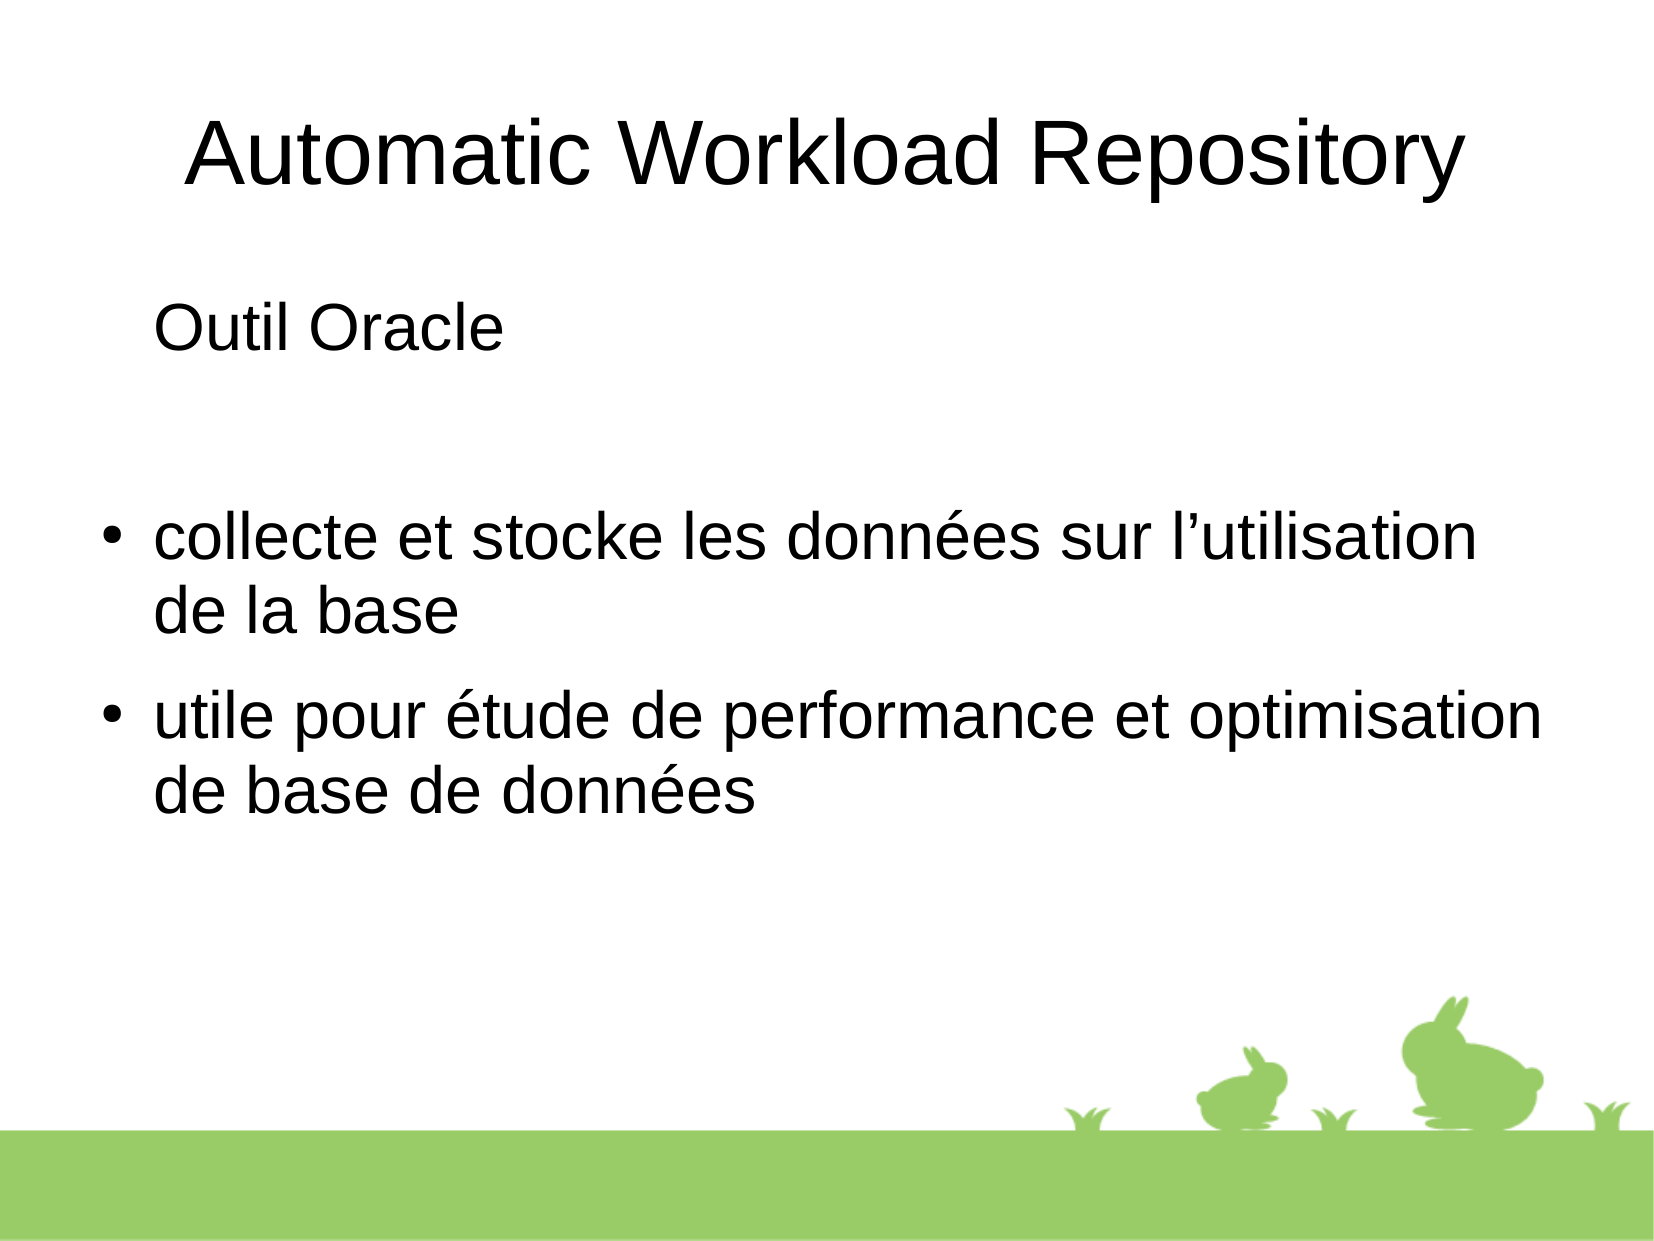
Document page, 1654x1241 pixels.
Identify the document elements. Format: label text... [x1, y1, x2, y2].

list Outil Oracle collecte et stocke les données sur l’utilisation de la base utile pour étude de performance et optimisation de base de données [82, 290, 1571, 1010]
picture [0, 0, 1654, 1241]
title Automatic Workload Repository [82, 49, 1571, 257]
